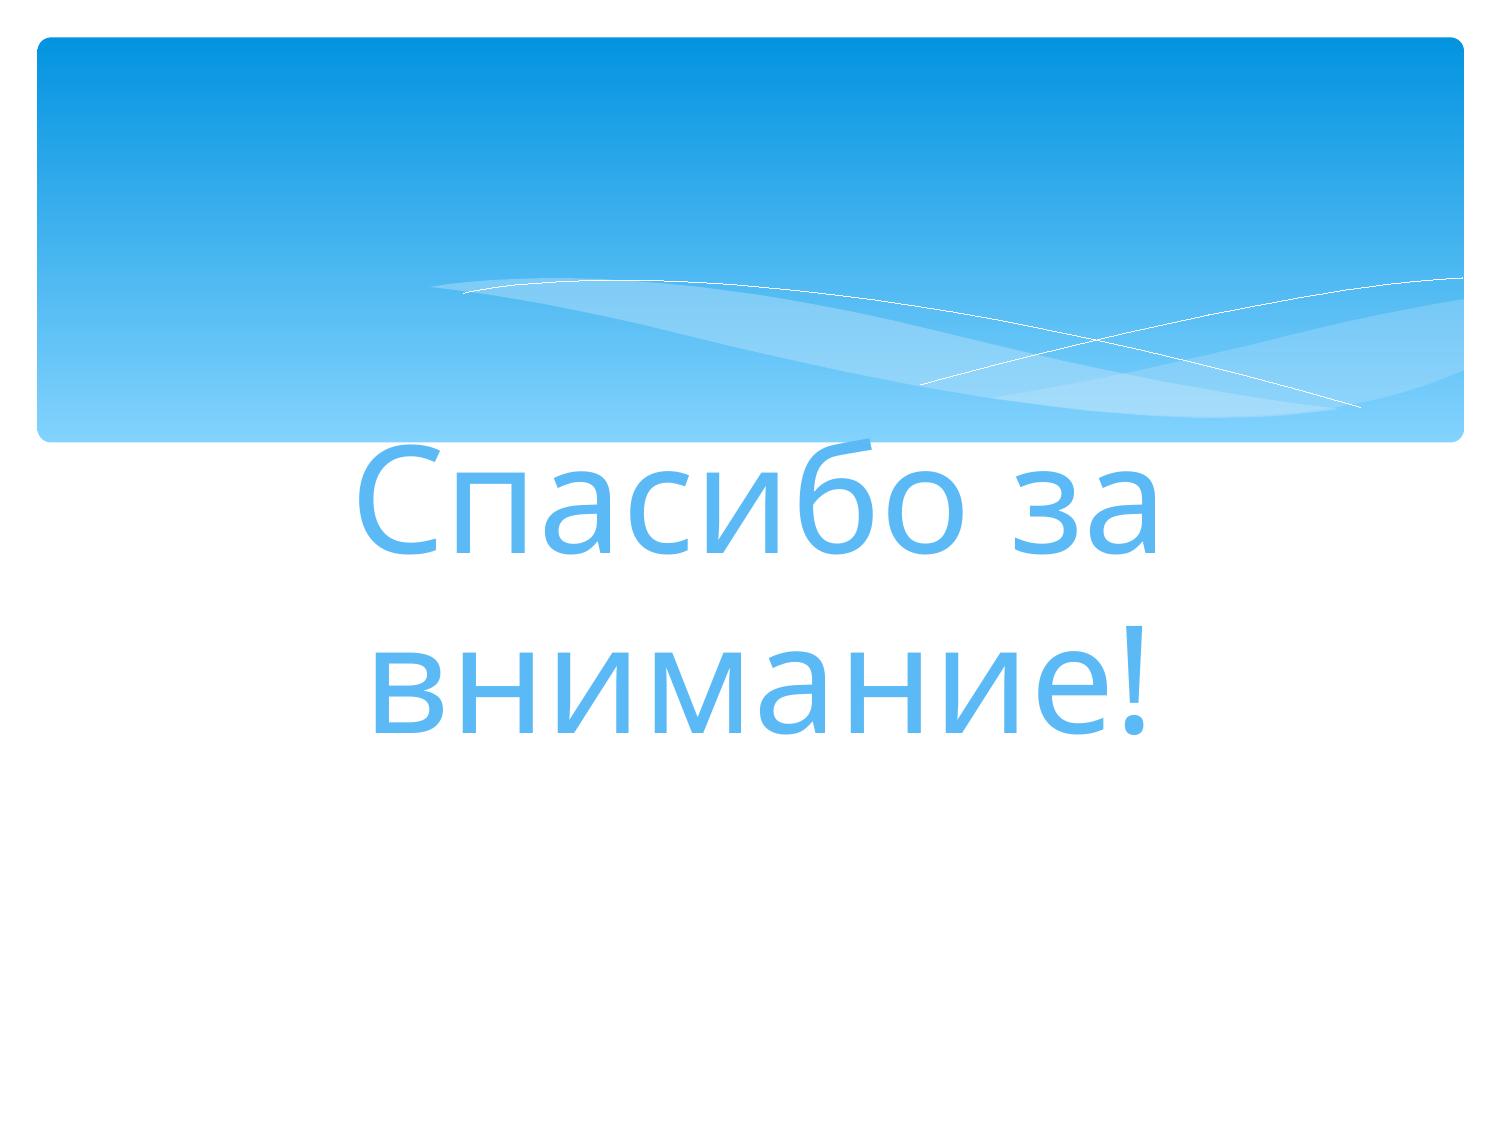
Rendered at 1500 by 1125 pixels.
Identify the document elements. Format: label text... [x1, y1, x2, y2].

title Спасибо за внимание! [84, 360, 1435, 807]
